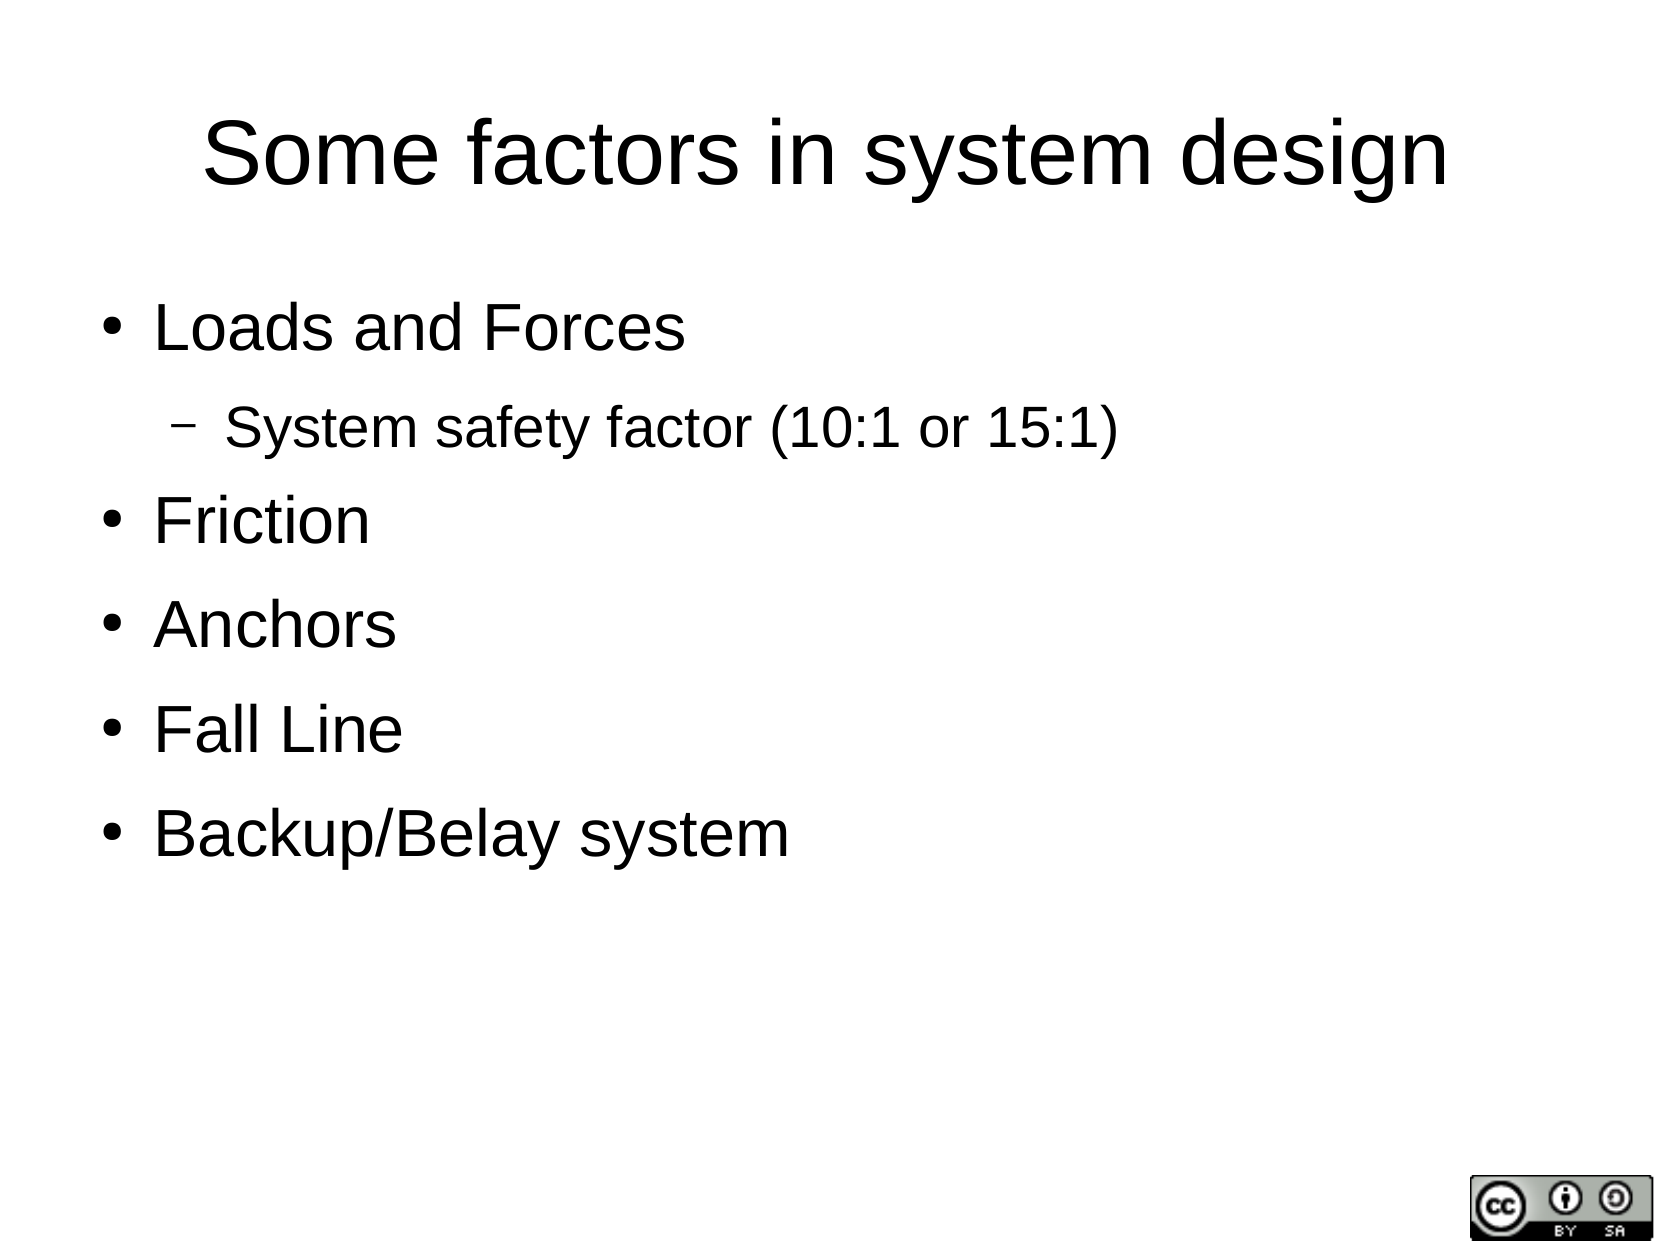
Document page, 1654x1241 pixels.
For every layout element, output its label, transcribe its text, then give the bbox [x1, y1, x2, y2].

list Loads and Forces System safety factor (10:1 or 15:1) Friction Anchors Fall Line Backup/Belay system [82, 290, 1571, 1010]
title Some factors in system design [82, 49, 1571, 257]
picture [1470, 1175, 1654, 1241]
